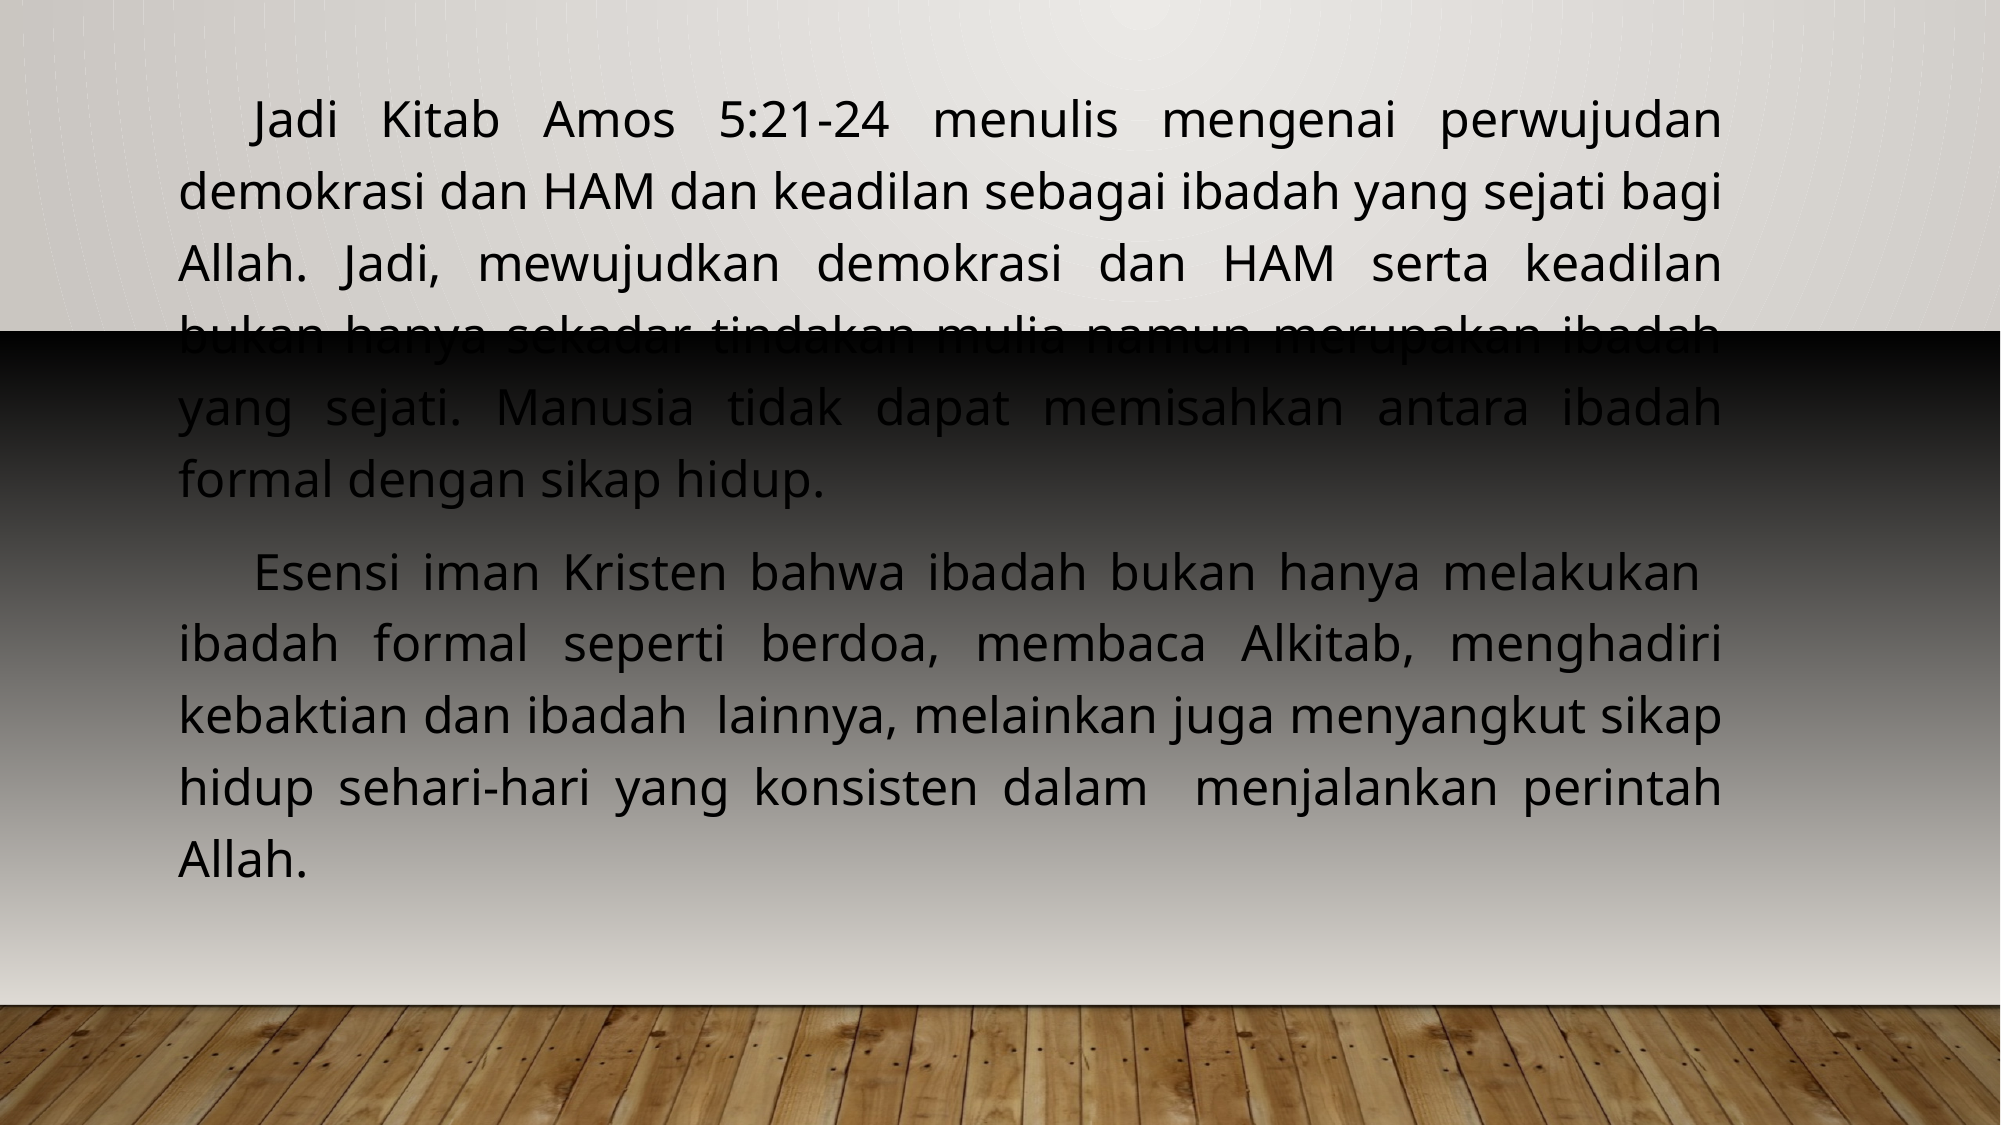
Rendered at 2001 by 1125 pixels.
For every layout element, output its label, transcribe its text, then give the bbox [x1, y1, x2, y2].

list Jadi Kitab Amos 5:21-24 menulis mengenai perwujudan demokrasi dan HAM dan keadilan sebagai ibadah yang sejati bagi Allah. Jadi, mewujudkan demokrasi dan HAM serta keadilan bukan hanya sekadar tindakan mulia namun merupakan ibadah yang sejati. Manusia tidak dapat memisahkan antara ibadah formal dengan sikap hidup. Esensi iman Kristen bahwa ibadah bukan hanya melakukan ibadah formal seperti berdoa, membaca Alkitab, menghadiri kebaktian dan ibadah lainnya, melainkan juga menyangkut sikap hidup sehari-hari yang konsisten dalam menjalankan perintah Allah. [163, 67, 1739, 913]
